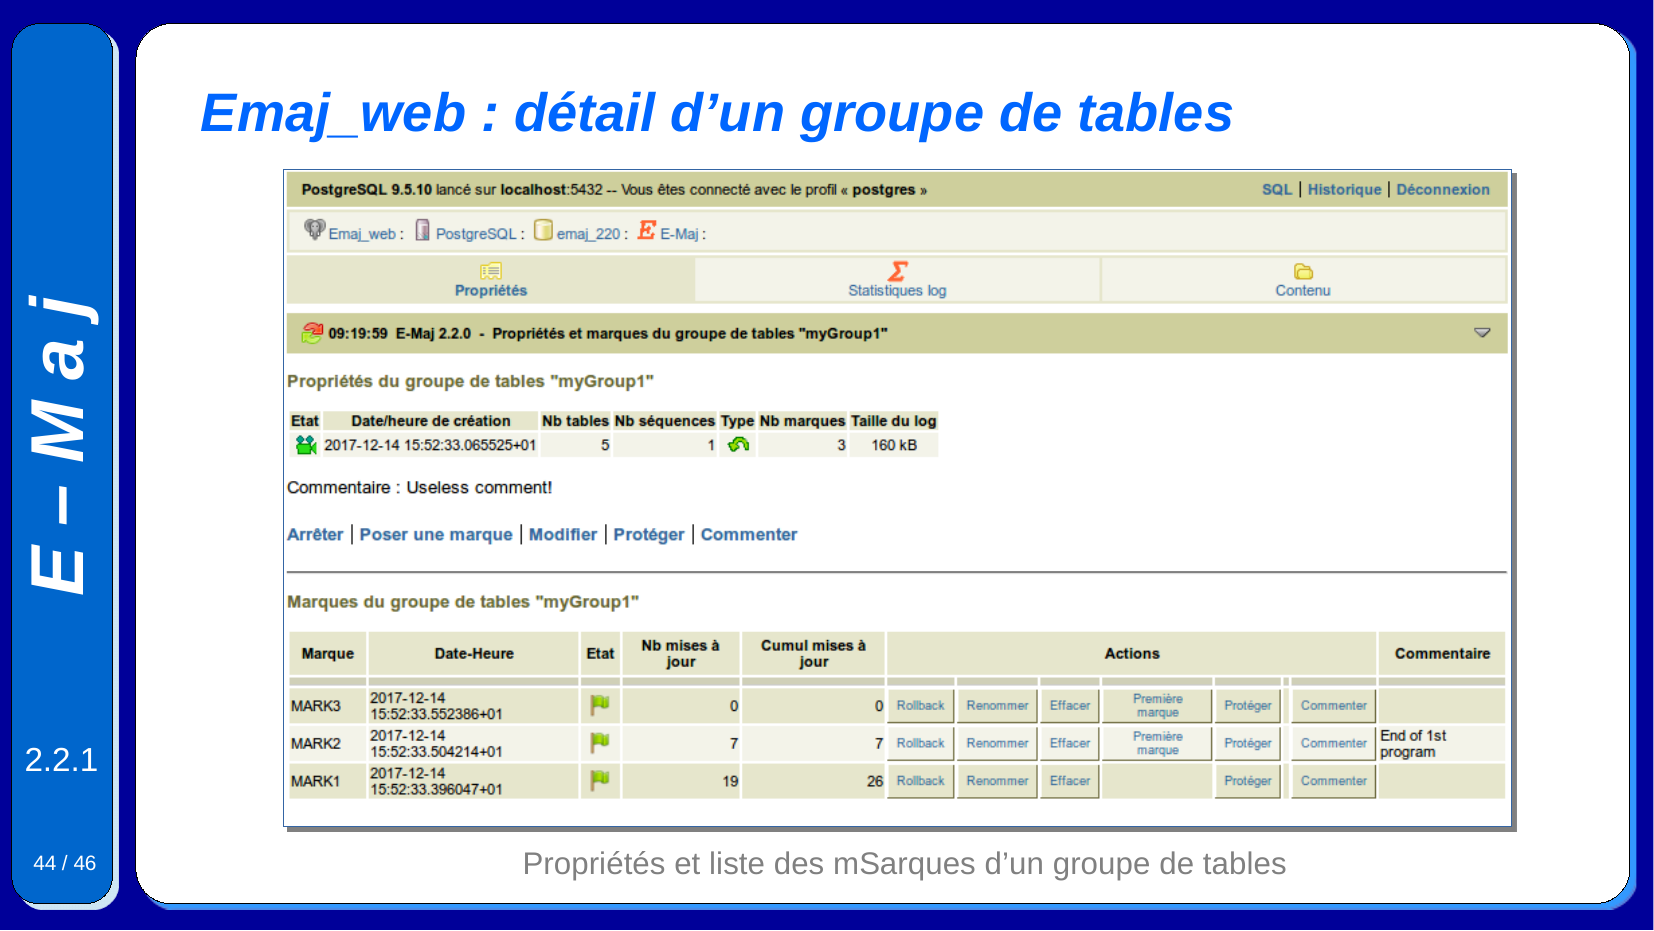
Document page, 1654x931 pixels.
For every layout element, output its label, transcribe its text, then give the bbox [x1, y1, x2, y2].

text_box Propriétés et liste des mSarques d’un groupe de tables [507, 838, 1304, 889]
picture [283, 168, 1512, 827]
title Emaj_web : détail d’un groupe de tables [200, 34, 1575, 191]
